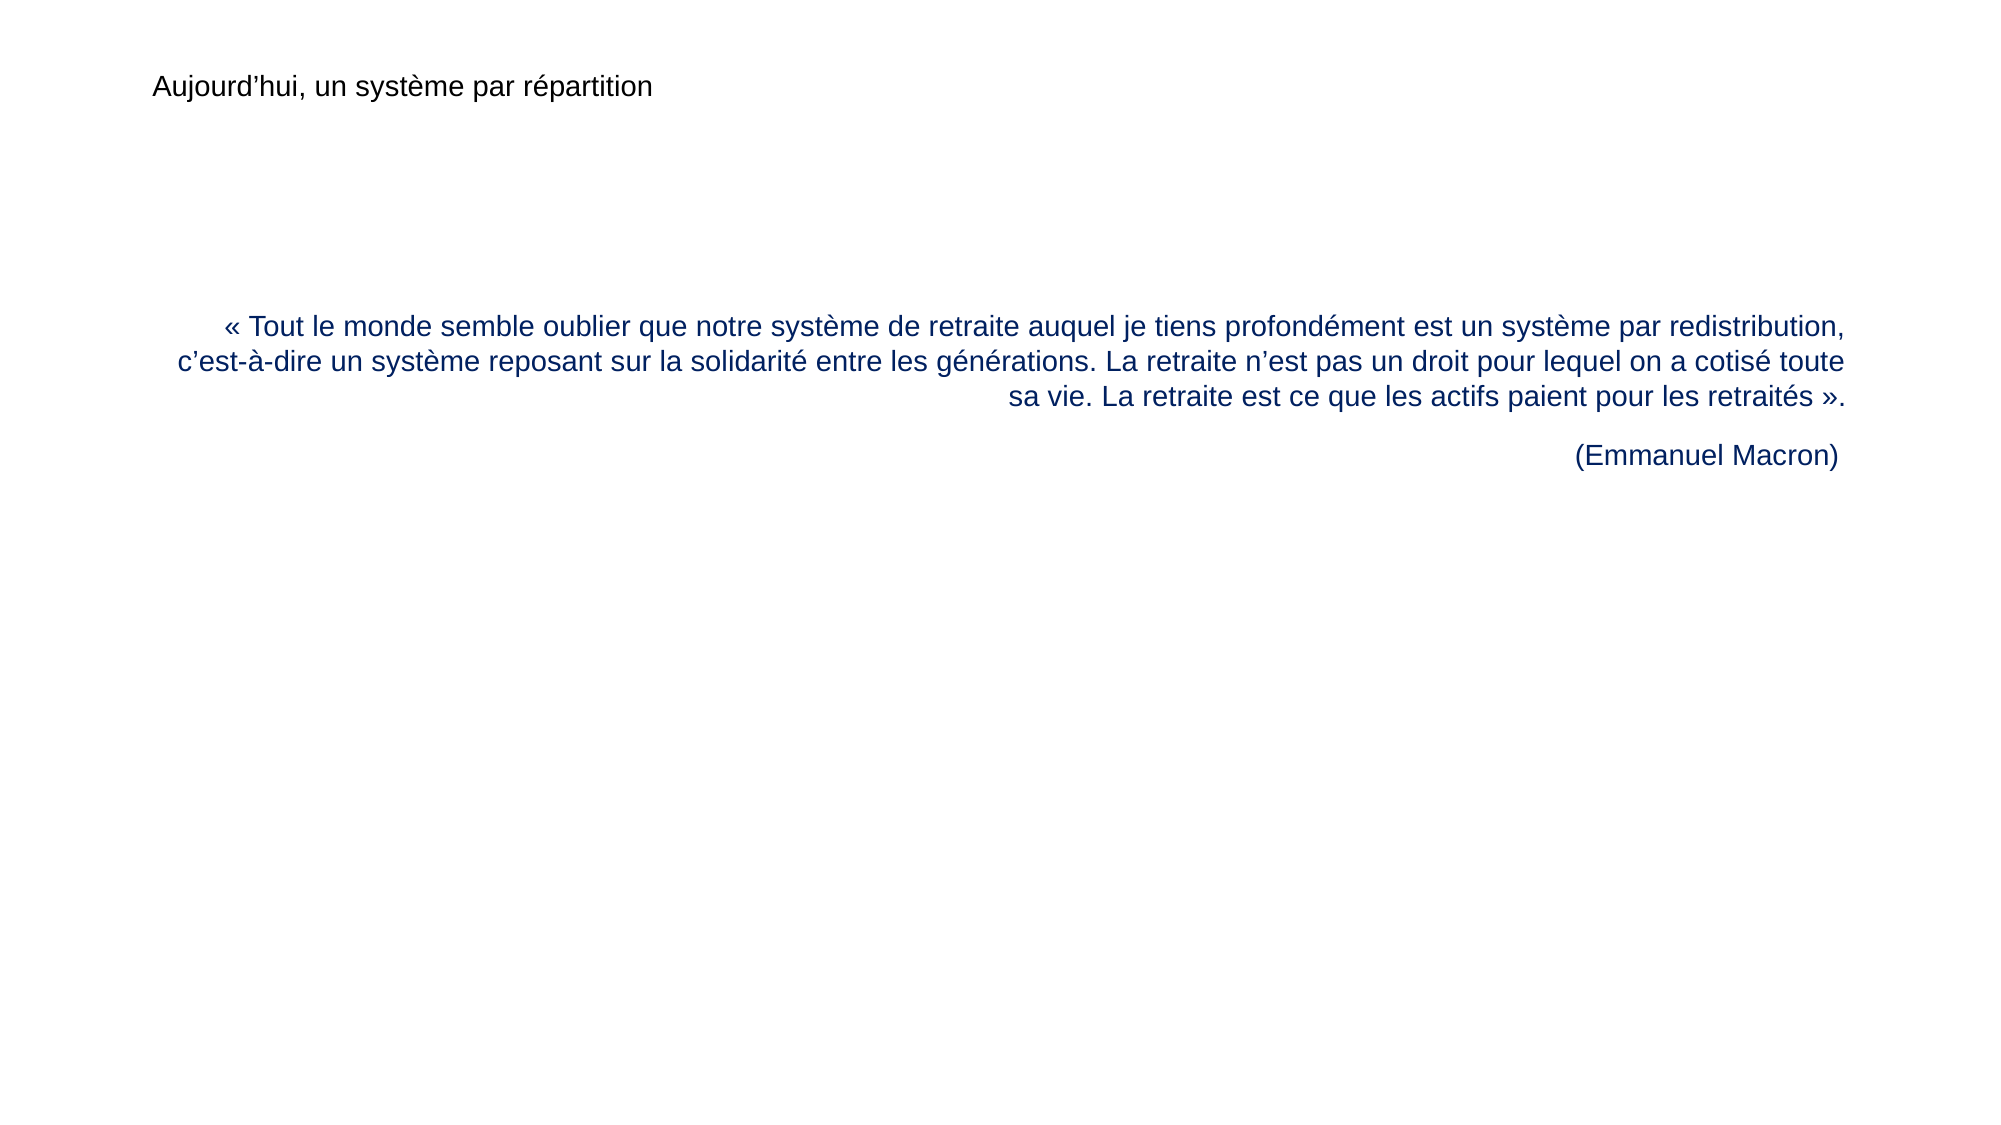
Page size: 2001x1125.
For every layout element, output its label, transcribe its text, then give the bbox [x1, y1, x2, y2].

list « Tout le monde semble oublier que notre système de retraite auquel je tiens profondément est un système par redistribution, c’est-à-dire un système reposant sur la solidarité entre les générations. La retraite n’est pas un droit pour lequel on a cotisé toute sa vie. La retraite est ce que les actifs paient pour les retraités ». (Emmanuel Macron) [137, 299, 1863, 1014]
title Aujourd’hui, un système par répartition [137, 59, 1863, 278]
